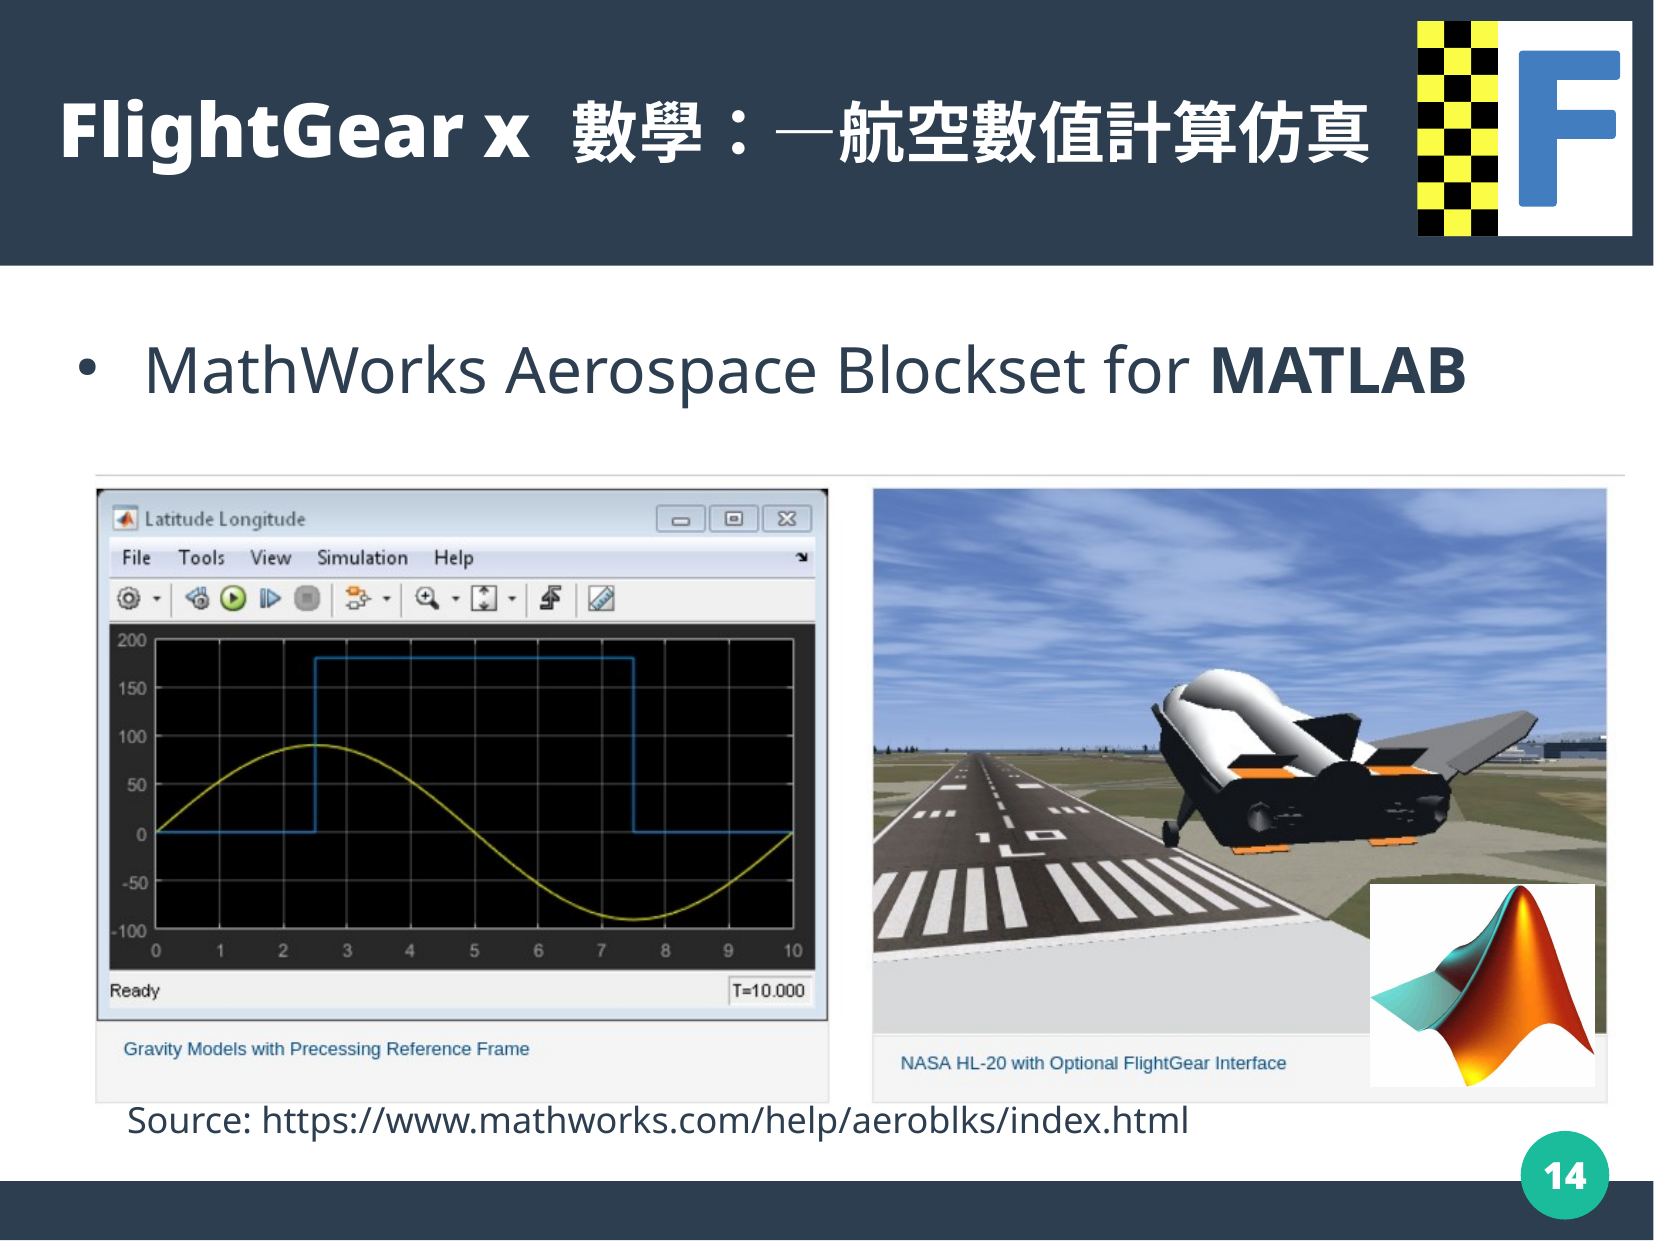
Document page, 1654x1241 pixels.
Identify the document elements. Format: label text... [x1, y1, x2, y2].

list MathWorks Aerospace Blockset for MATLAB Source: https://www.mathworks.com/help/aeroblks/index.html [59, 324, 1595, 1152]
title FlightGear x 數學：—航空數值計算仿真 [59, 49, 1595, 207]
picture [1595, 472, 1625, 1123]
